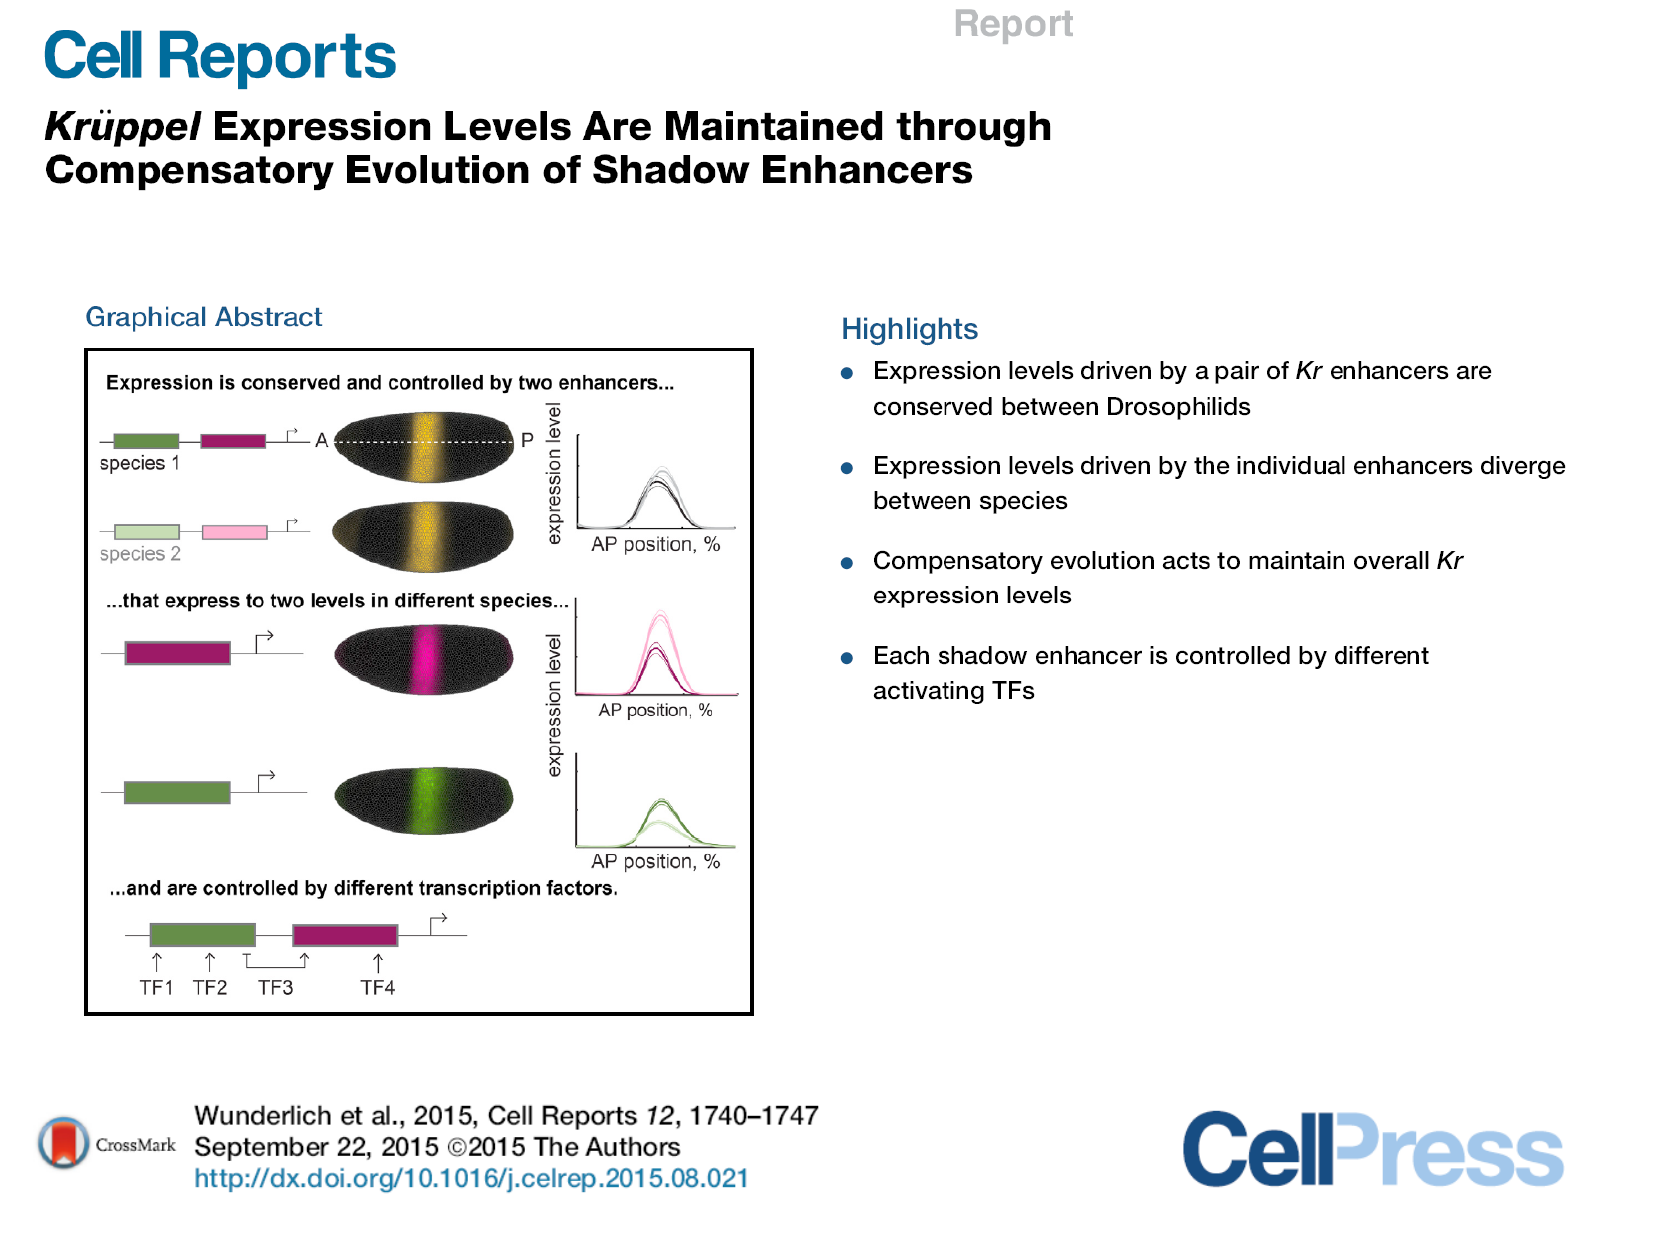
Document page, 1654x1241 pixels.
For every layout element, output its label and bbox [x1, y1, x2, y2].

picture [59, 281, 776, 1028]
picture [813, 295, 1607, 752]
picture [0, 1066, 1654, 1241]
picture [11, 0, 1131, 204]
